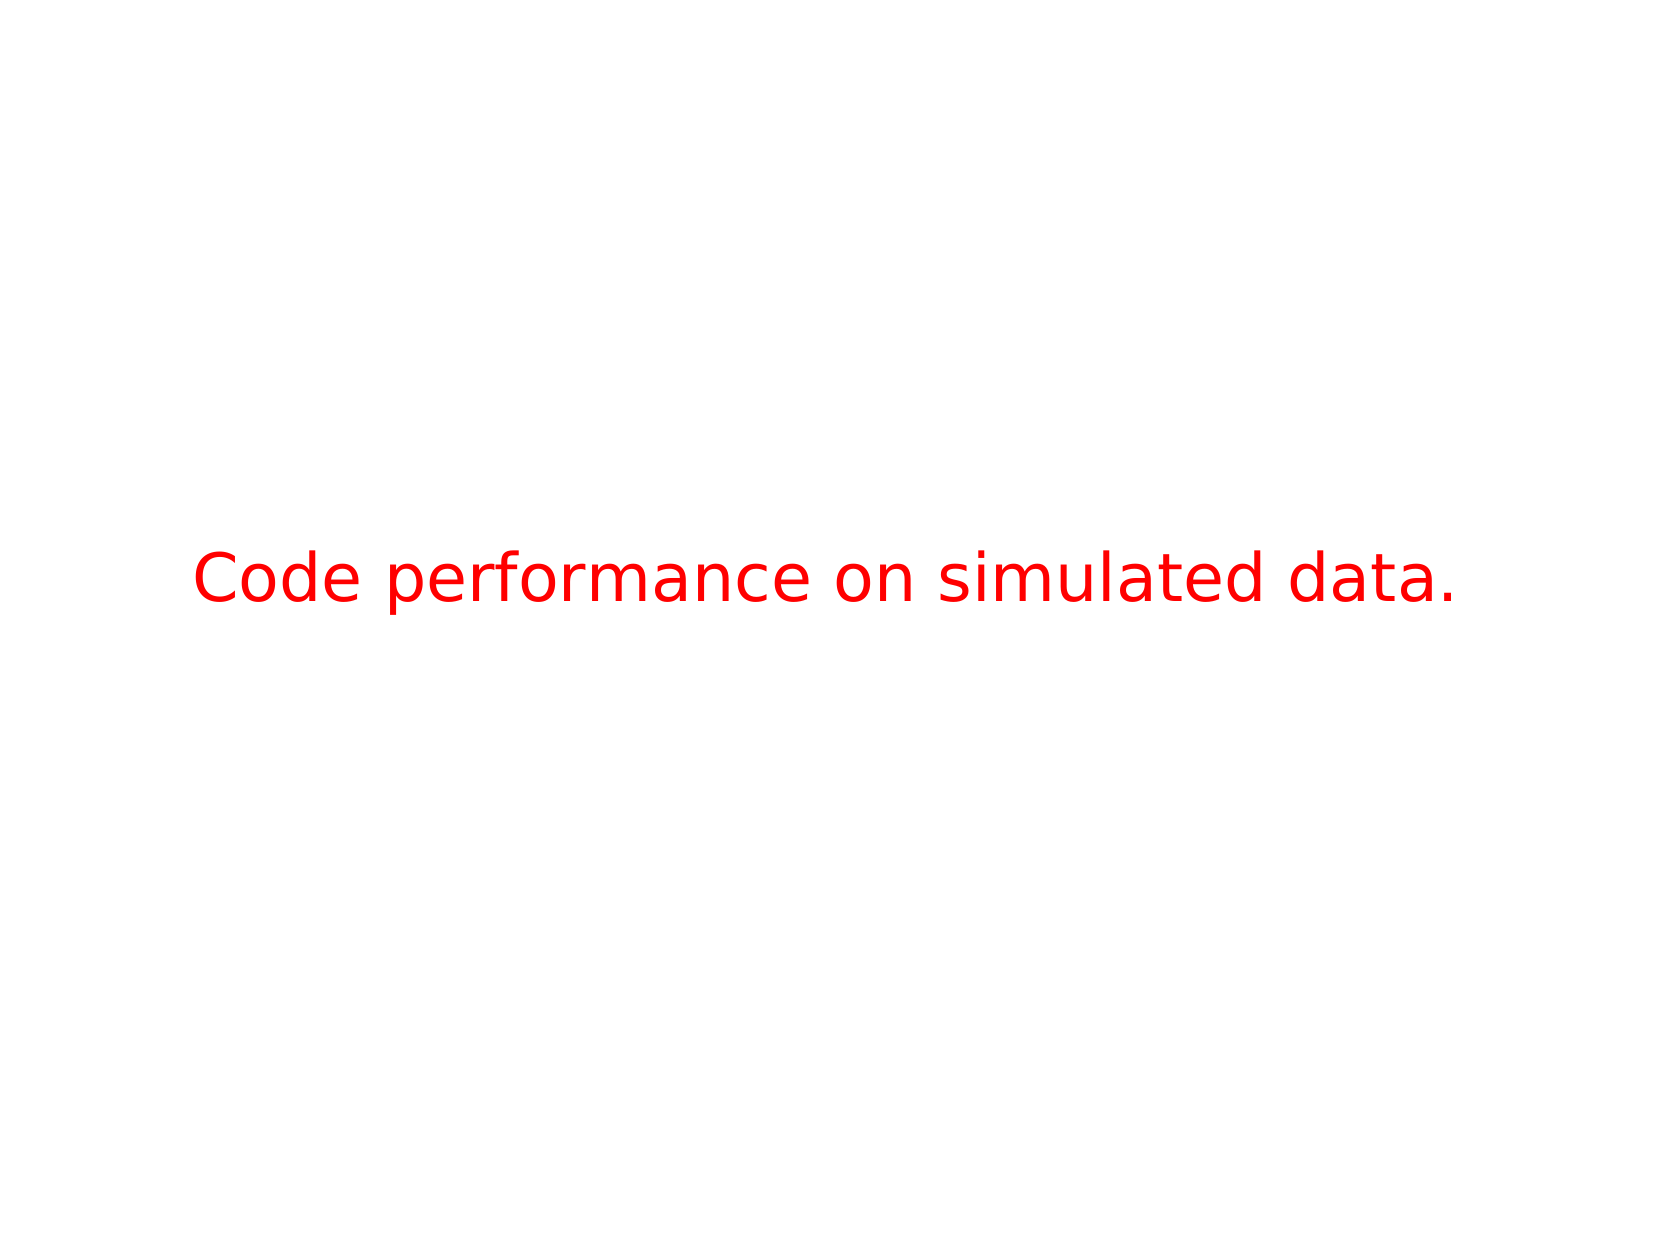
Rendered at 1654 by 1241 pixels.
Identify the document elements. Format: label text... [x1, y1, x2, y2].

subtitle Code performance on simulated data. [82, 49, 1571, 1109]
